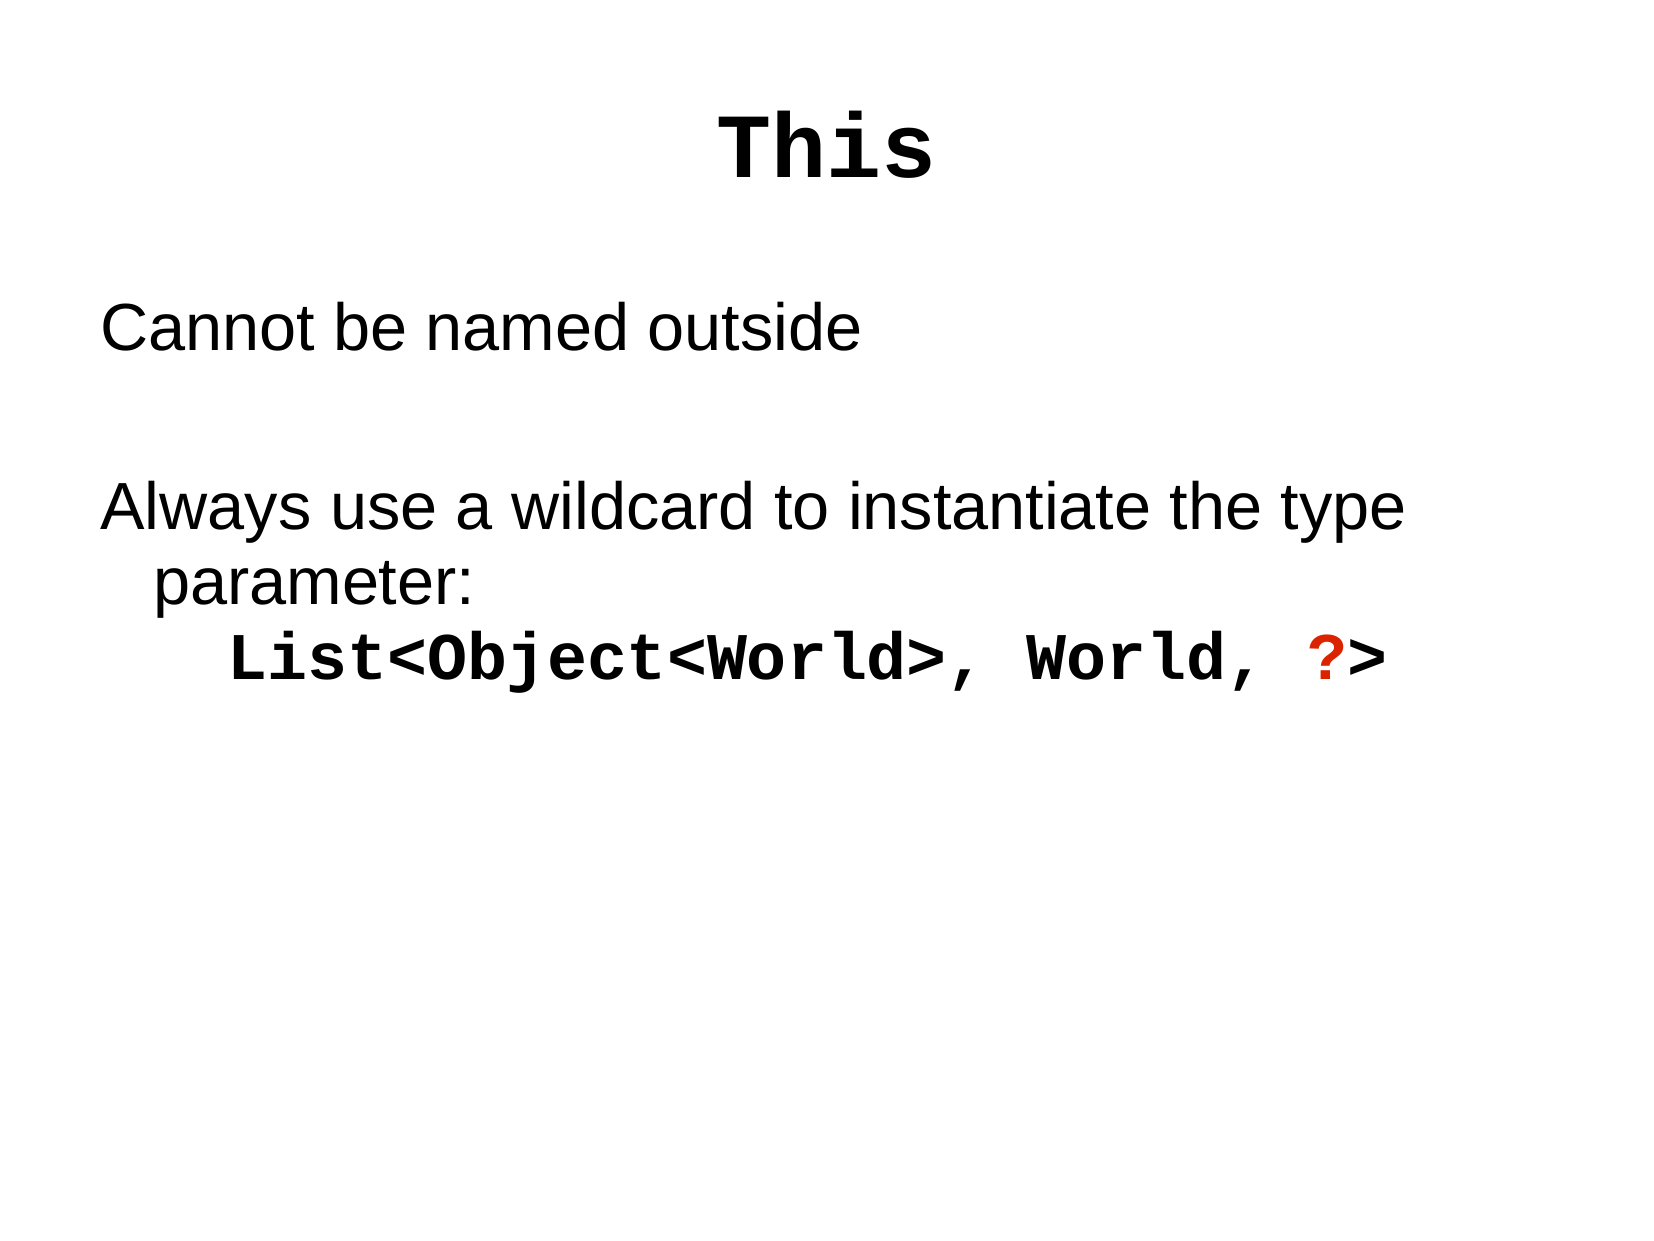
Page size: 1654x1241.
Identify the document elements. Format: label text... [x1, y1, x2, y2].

list Cannot be named outside Always use a wildcard to instantiate the type parameter: List<Object<World>, World, ?> [82, 290, 1571, 1094]
title This [82, 56, 1571, 250]
